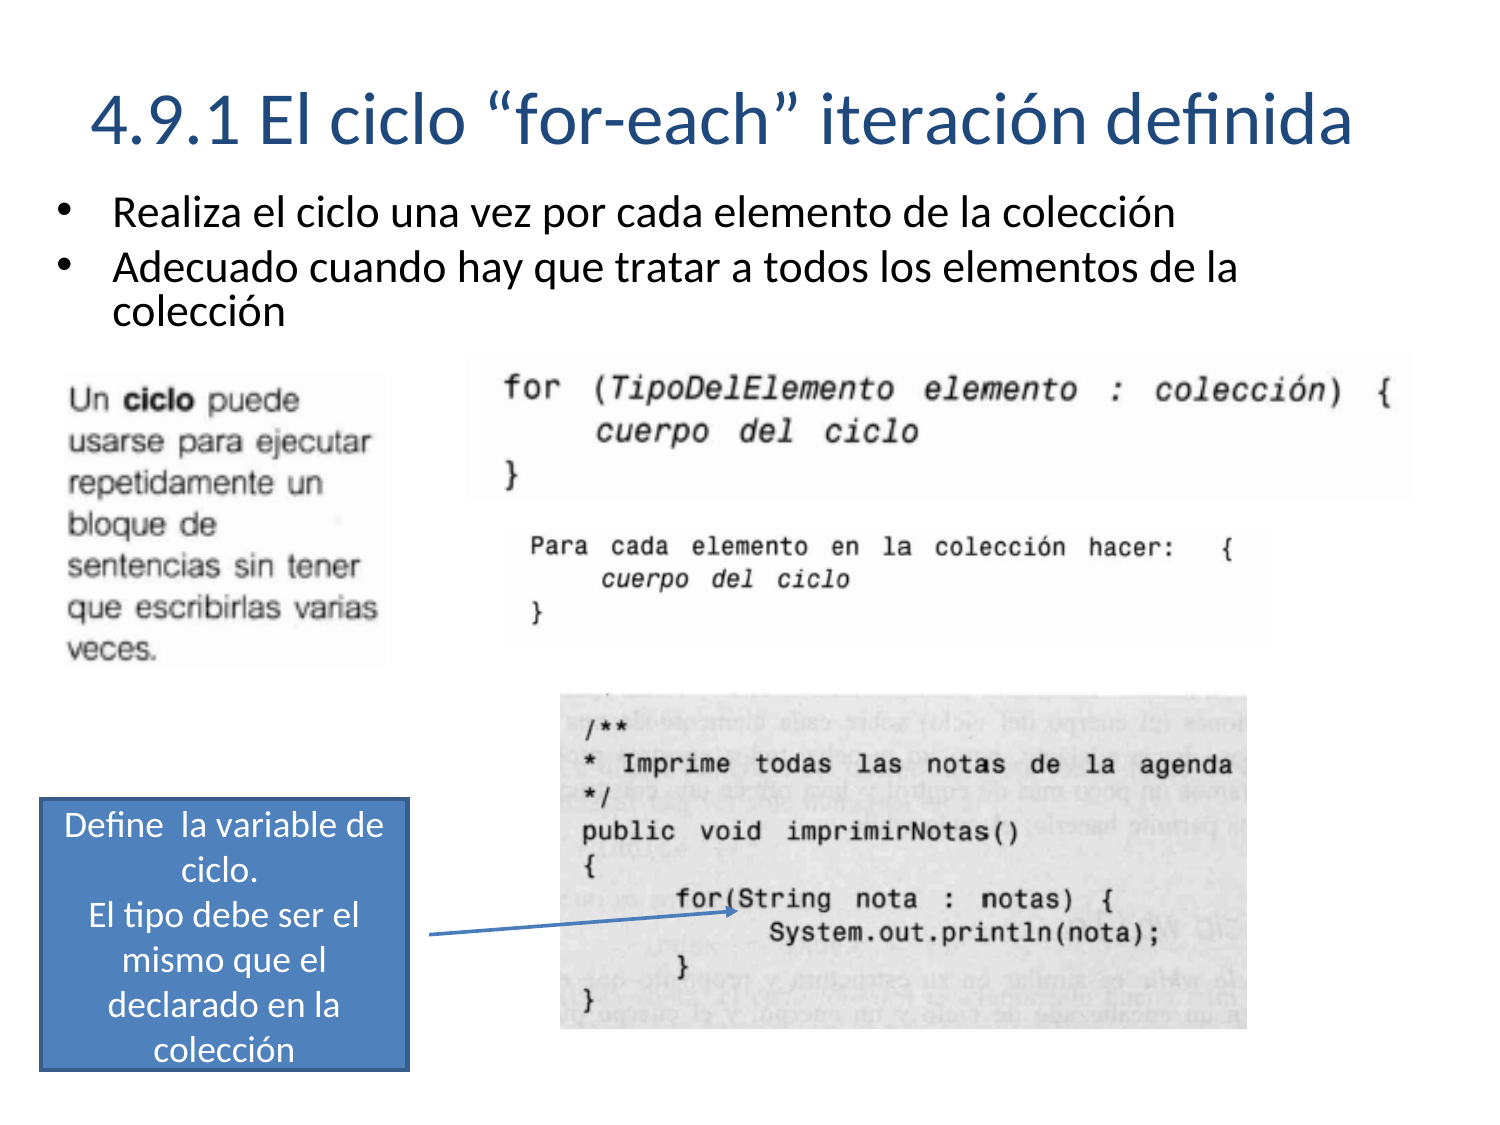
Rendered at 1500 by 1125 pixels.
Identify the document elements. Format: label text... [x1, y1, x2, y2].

title 4.9.1 El ciclo “for-each” iteración definida [75, 45, 1471, 185]
picture [64, 373, 387, 669]
picture [504, 526, 1272, 647]
picture [466, 354, 1412, 500]
picture [560, 692, 1247, 1029]
list Realiza el ciclo una vez por cada elemento de la colección Adecuado cuando hay que tratar a todos los elementos de la colección [41, 184, 1392, 355]
text_box Define la variable de ciclo. El tipo debe ser el mismo que el declarado en la colección [41, 798, 408, 1071]
